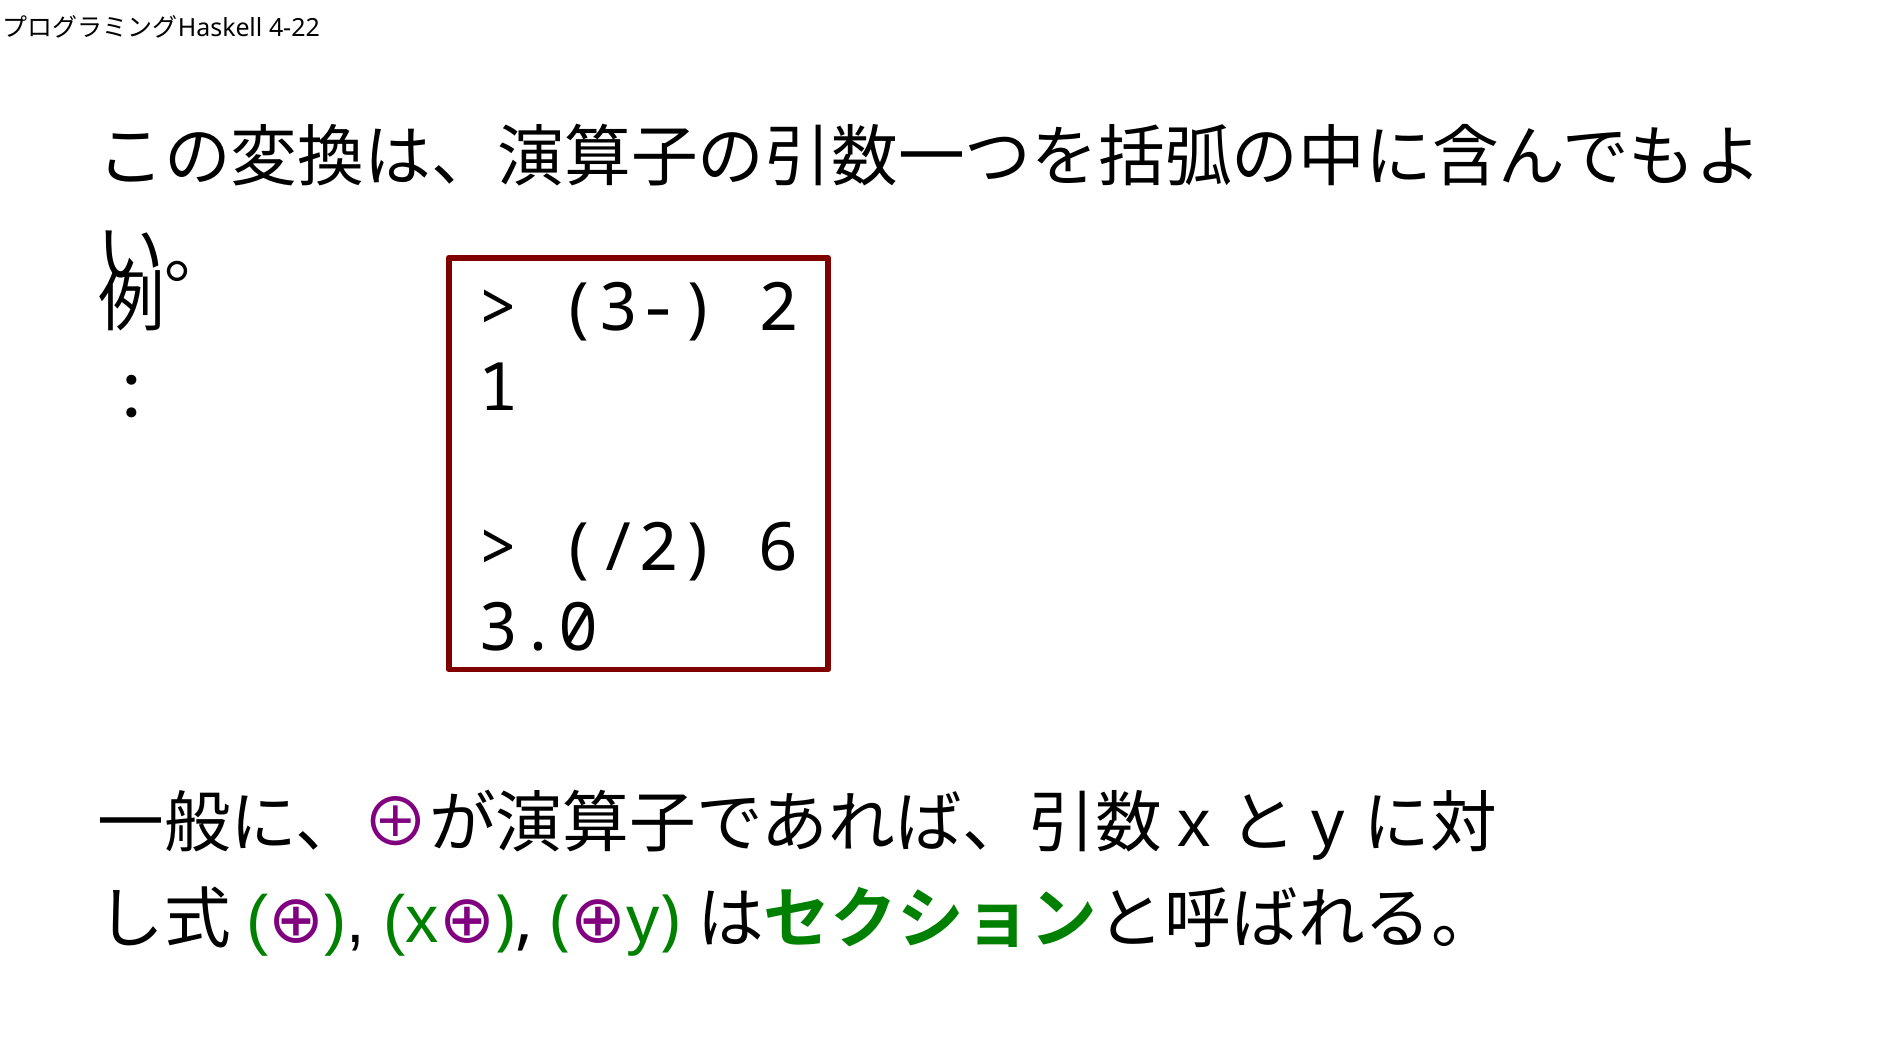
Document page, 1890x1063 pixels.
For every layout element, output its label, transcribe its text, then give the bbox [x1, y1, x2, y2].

text_box > (3-) 2 1 > (/2) 6 3.0 [448, 257, 829, 670]
text_box 例： [95, 244, 220, 318]
list この変換は、演算子の引数一つを括弧の中に含んでもよい。 [94, 100, 1796, 175]
list 一般に、⊕が演算子であれば、引数 x と y に対し式 (⊕), (x⊕), (⊕y) はセクションと呼ばれる。 [94, 765, 1517, 952]
